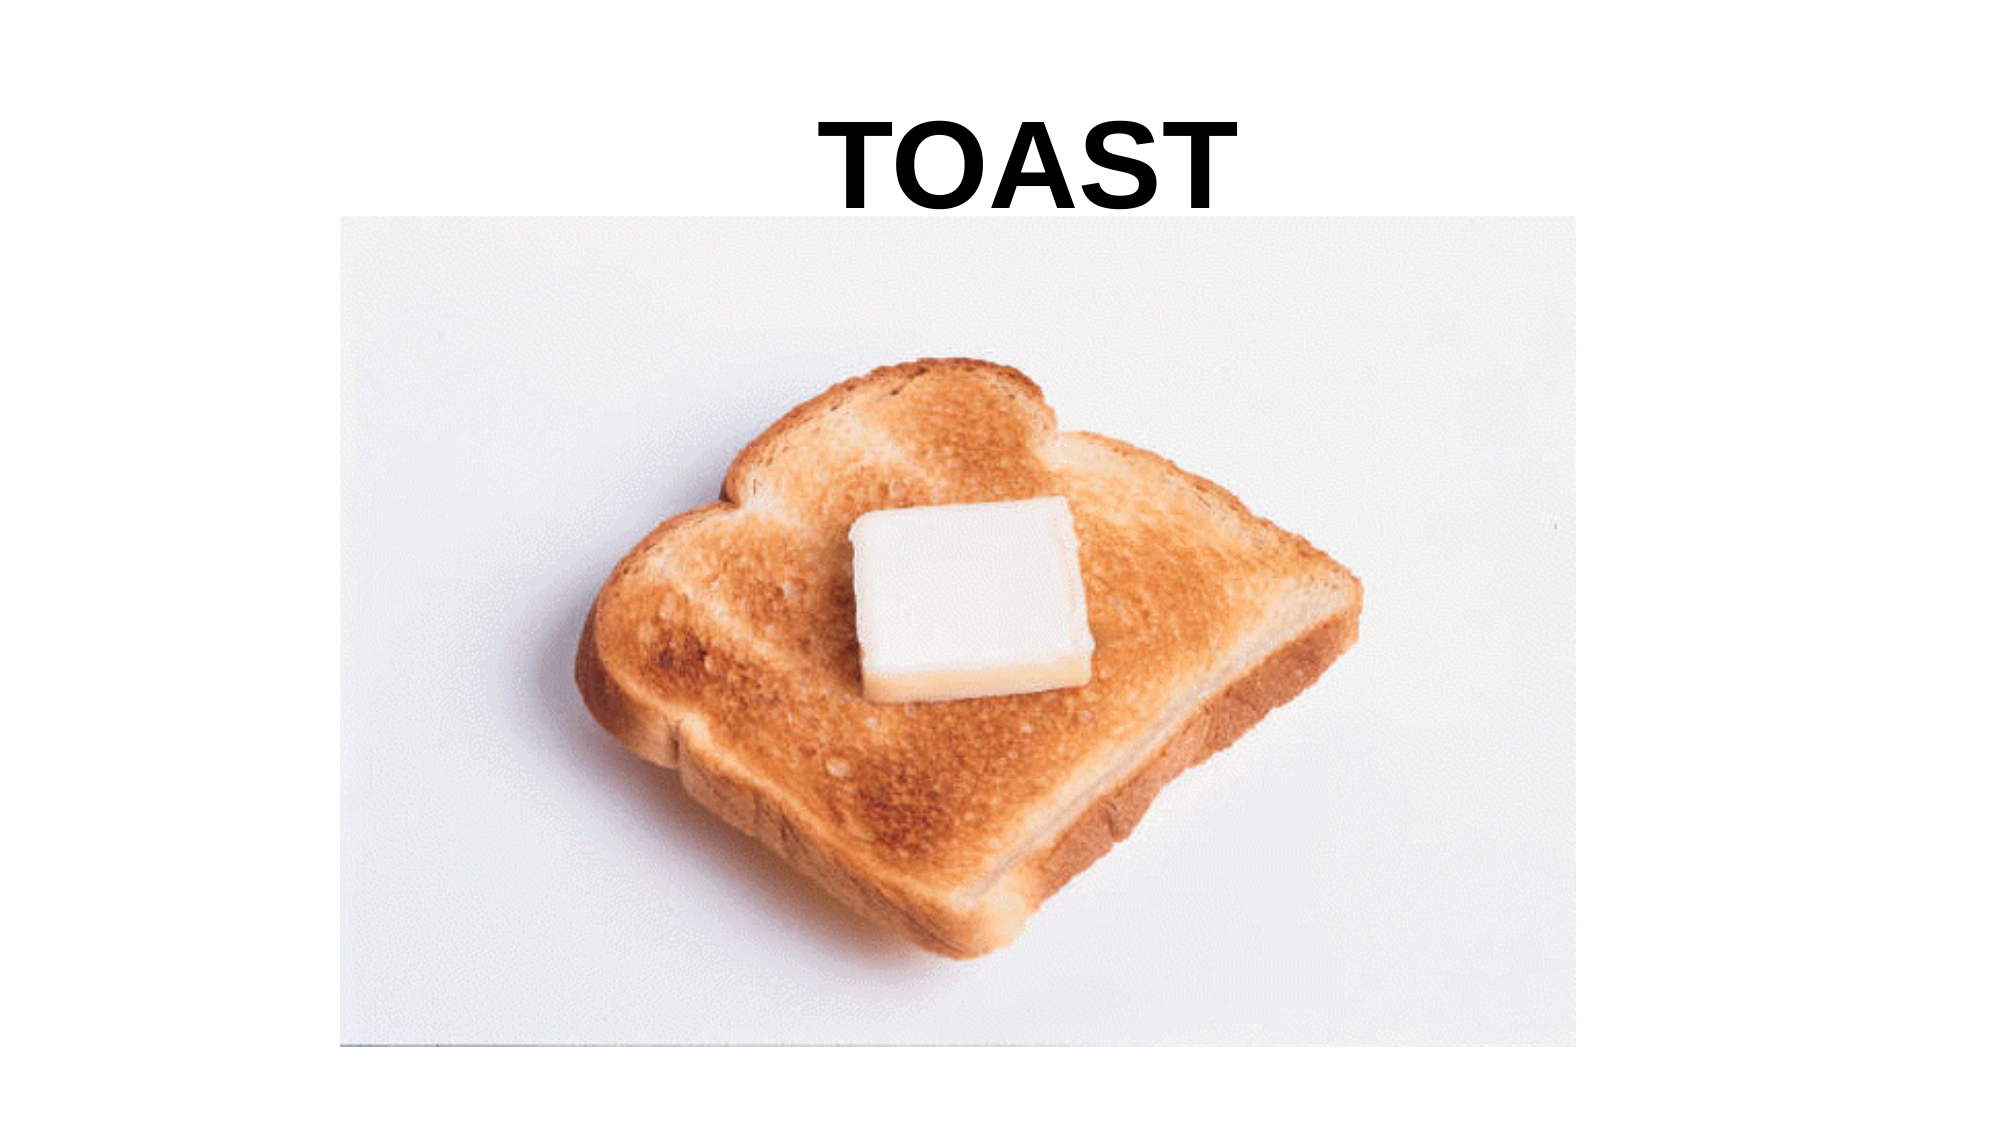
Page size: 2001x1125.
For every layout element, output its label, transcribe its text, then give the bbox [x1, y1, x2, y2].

picture [340, 216, 1576, 1047]
title TOAST [137, 59, 1863, 278]
